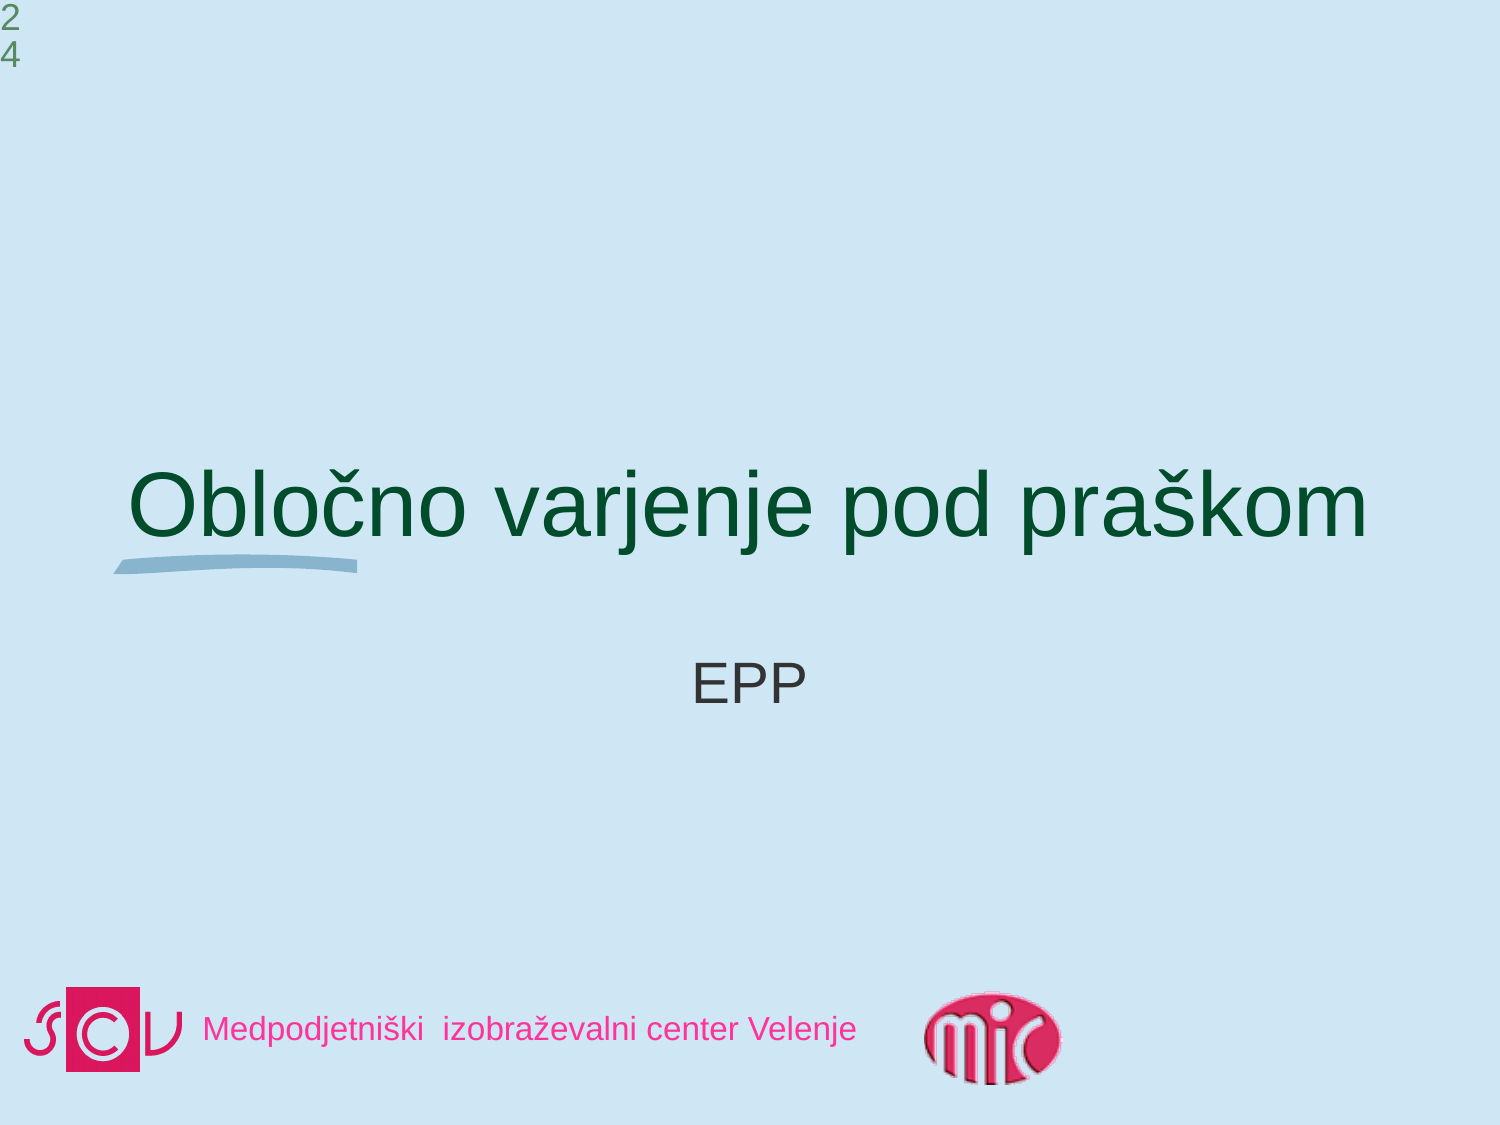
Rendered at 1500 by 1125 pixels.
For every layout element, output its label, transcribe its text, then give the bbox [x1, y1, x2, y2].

picture [24, 987, 182, 1072]
subtitle EPP [225, 637, 1275, 925]
title Obločno varjenje pod praškom [112, 375, 1388, 563]
picture [924, 987, 1063, 1085]
